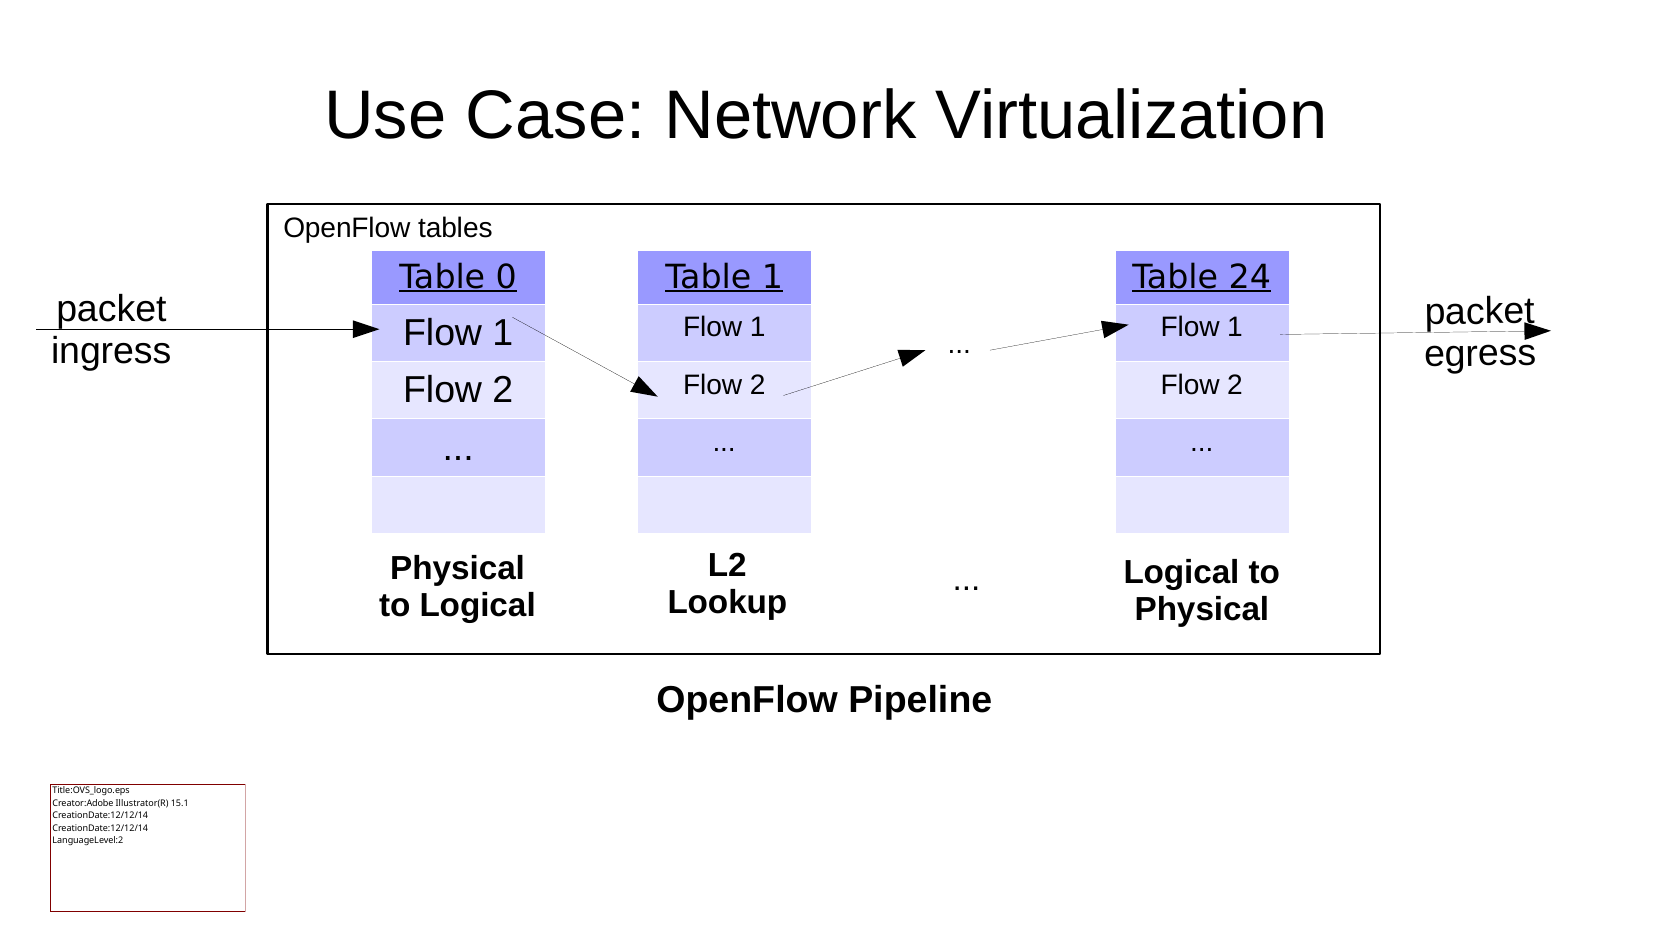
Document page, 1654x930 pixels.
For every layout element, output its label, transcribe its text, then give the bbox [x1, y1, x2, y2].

table_cell Flow 2 [638, 362, 811, 418]
table_cell Flow 1 [638, 305, 811, 361]
text_box ... [932, 320, 1002, 368]
table_cell Flow 2 [1116, 362, 1289, 418]
text_box L2 Lookup [639, 539, 816, 629]
text_box Physical to Logical [361, 541, 554, 668]
table_header Table 24 [1116, 251, 1289, 304]
table_header Table 1 [638, 251, 811, 304]
text_box ... [878, 553, 1055, 605]
table_cell [638, 477, 811, 533]
table_cell Flow 1 [1116, 305, 1289, 361]
title Use Case: Network Virtualization [82, 36, 1571, 193]
text_box OpenFlow Pipeline [269, 671, 1380, 729]
table_cell ... [638, 419, 811, 476]
text_box OpenFlow tables [267, 203, 1381, 655]
table_cell [1116, 477, 1289, 533]
text_box Logical to Physical [1105, 545, 1299, 671]
table_cell ... [1116, 419, 1289, 476]
